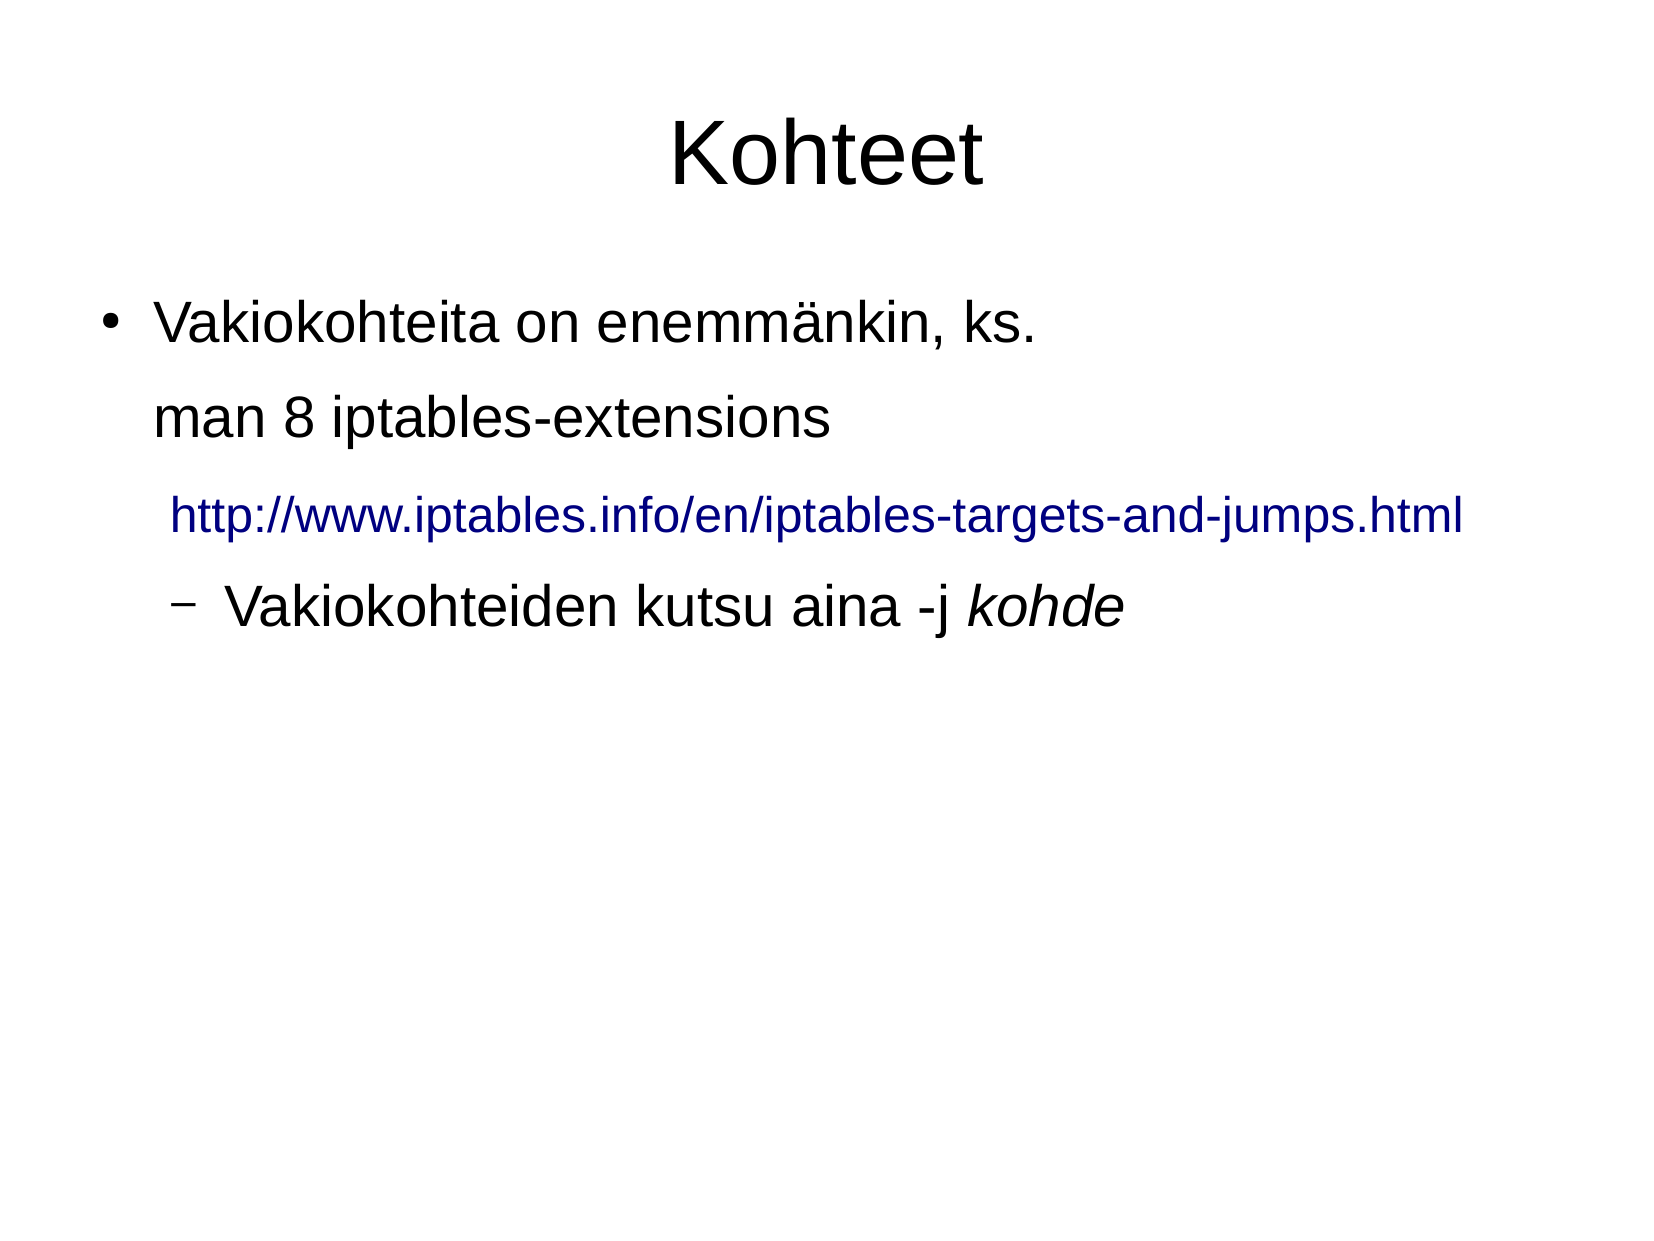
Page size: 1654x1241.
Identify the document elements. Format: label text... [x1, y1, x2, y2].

title Kohteet [82, 49, 1571, 257]
list Vakiokohteita on enemmänkin, ks. man 8 iptables-extensions http://www.iptables.info/en/iptables-targets-and-jumps.html Vakiokohteiden kutsu aina -j kohde [82, 290, 1571, 1010]
